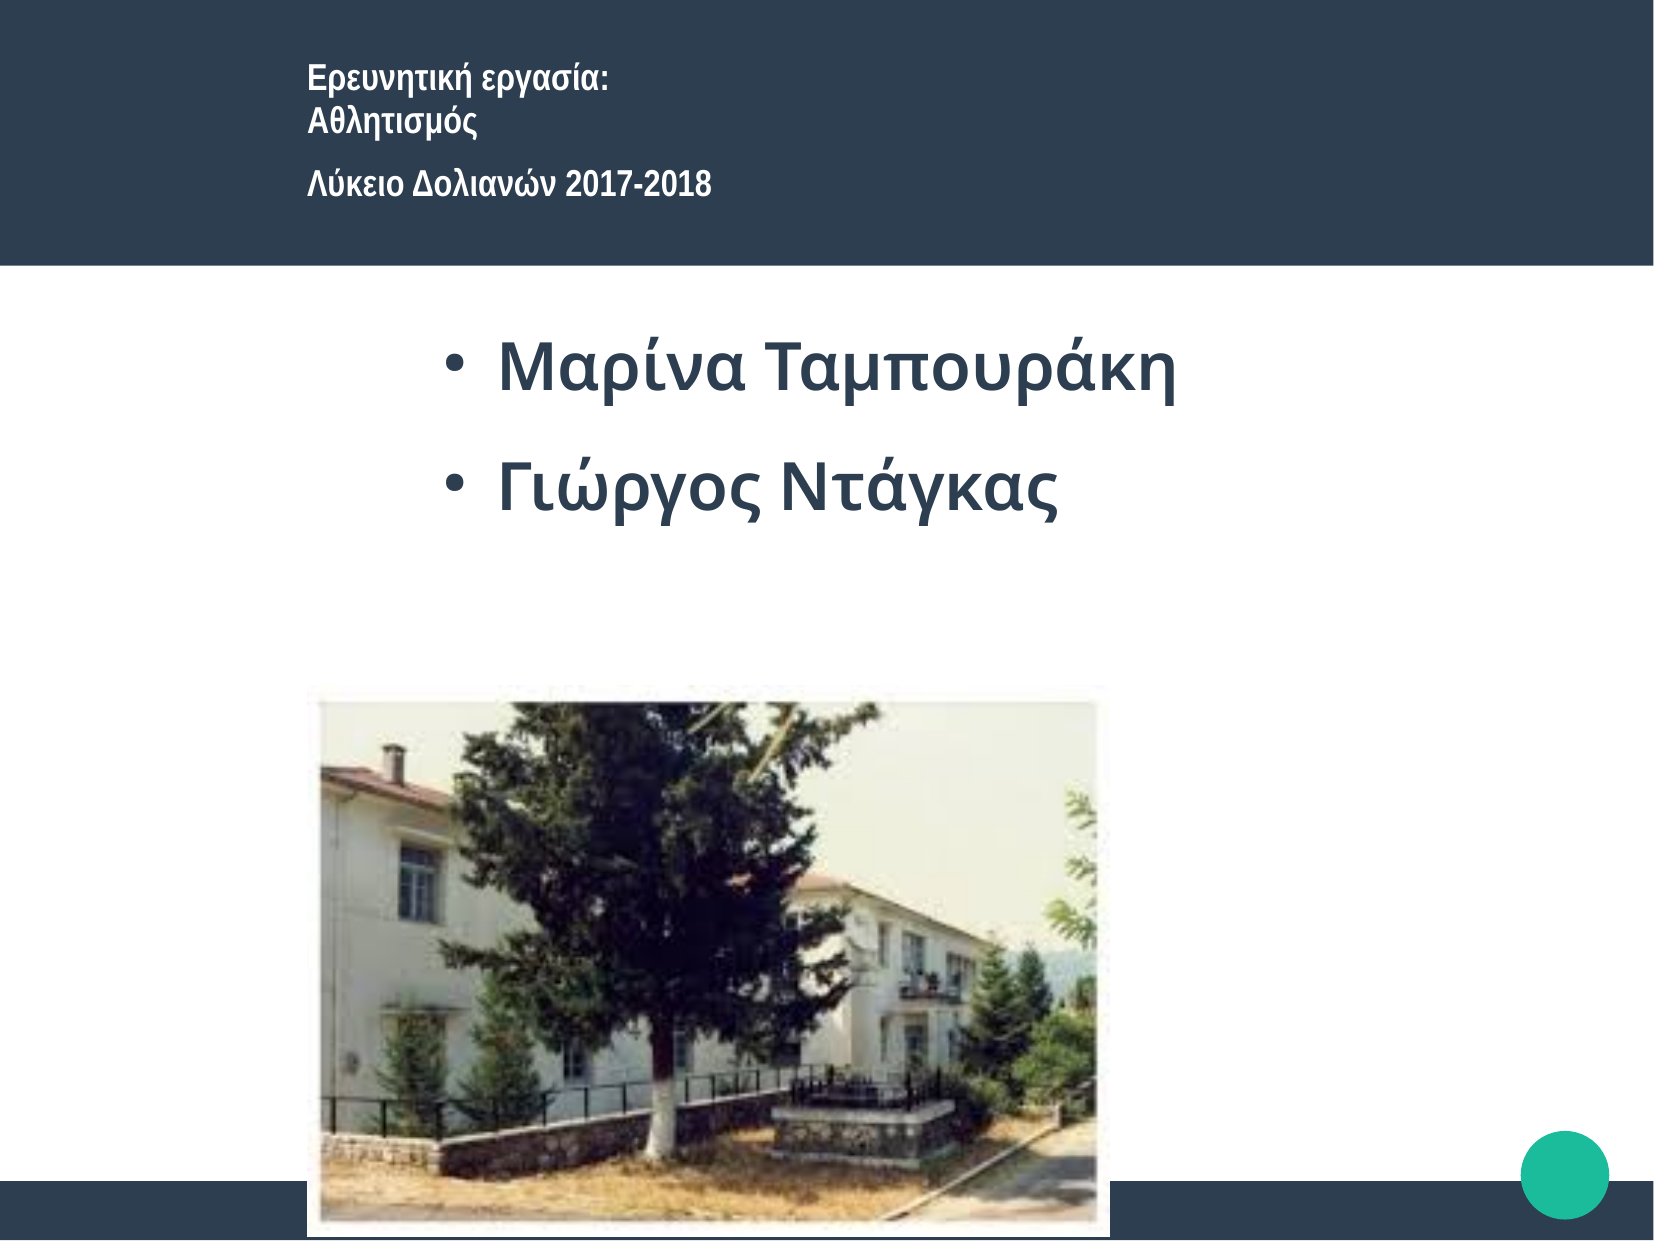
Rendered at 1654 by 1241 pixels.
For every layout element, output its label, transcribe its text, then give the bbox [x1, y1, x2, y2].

list Μαρίνα Ταμπουράκη Γιώργος Ντάγκας [425, 318, 1217, 721]
picture [307, 685, 1110, 1237]
title Ερευνητική εργασία: Αθλητισμός Λύκειο Δολιανών 2017-2018 [307, 55, 1241, 209]
